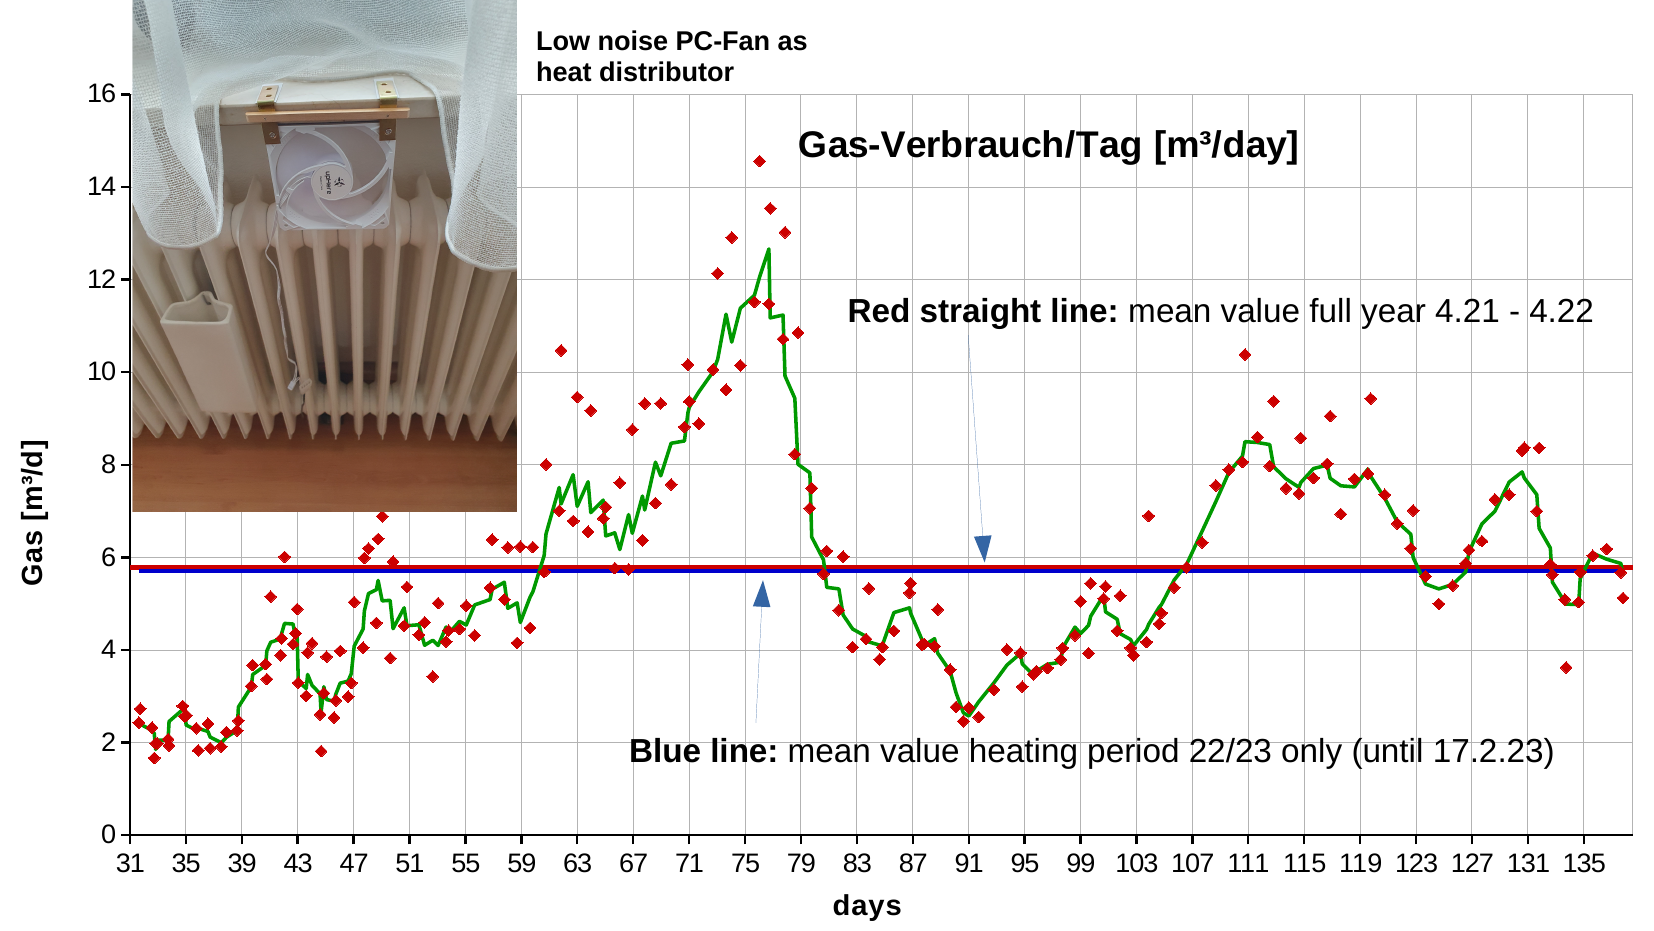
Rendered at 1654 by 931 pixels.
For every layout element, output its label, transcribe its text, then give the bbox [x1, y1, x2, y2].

chart [0, 62, 1654, 931]
text_box Blue line: mean value heating period 22/23 only (until 17.2.23) [614, 725, 1575, 778]
text_box Red straight line: mean value full year 4.21 - 4.22 [832, 285, 1654, 338]
picture [132, 0, 517, 513]
text_box Low noise PC-Fan as heat distributor [521, 18, 877, 95]
